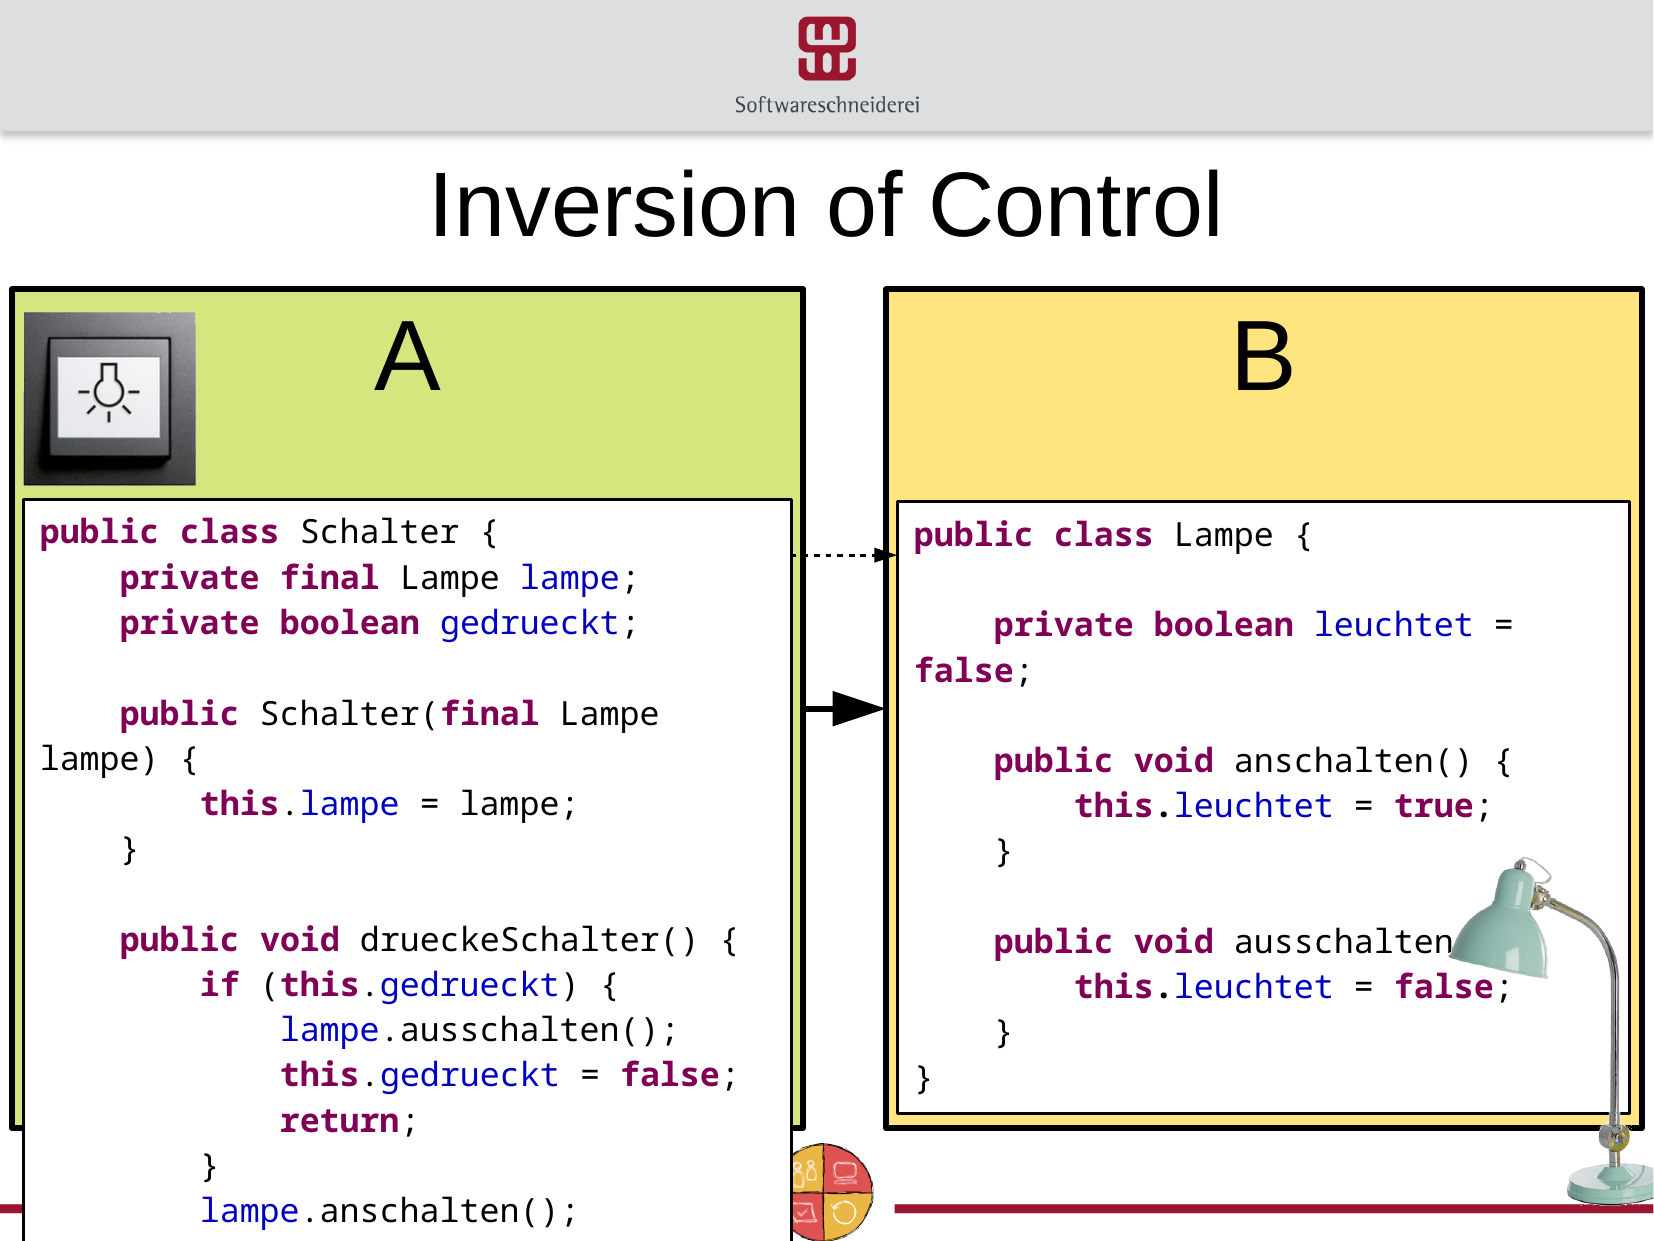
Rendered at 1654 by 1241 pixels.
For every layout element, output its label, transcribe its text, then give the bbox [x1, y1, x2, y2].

text_box public class Lampe { private boolean leuchtet = false; public void anschalten() { this.leuchtet = true; } public void ausschalten() { this.leuchtet = false; } } [897, 501, 1630, 1114]
title Inversion of Control [82, 147, 1571, 257]
text_box B [885, 289, 1642, 838]
text_box A [11, 289, 804, 1128]
picture [23, 312, 196, 486]
picture [0, 0, 1654, 1241]
text_box B [885, 556, 1441, 1128]
text_box public class Schalter { private final Lampe lampe; private boolean gedrueckt; public Schalter(final Lampe lampe) { this.lampe = lampe; } public void drueckeSchalter() { if (this.gedrueckt) { lampe.ausschalten(); this.gedrueckt = false; return; } lampe.anschalten(); this.gedrueckt = true; } } [23, 499, 792, 1115]
